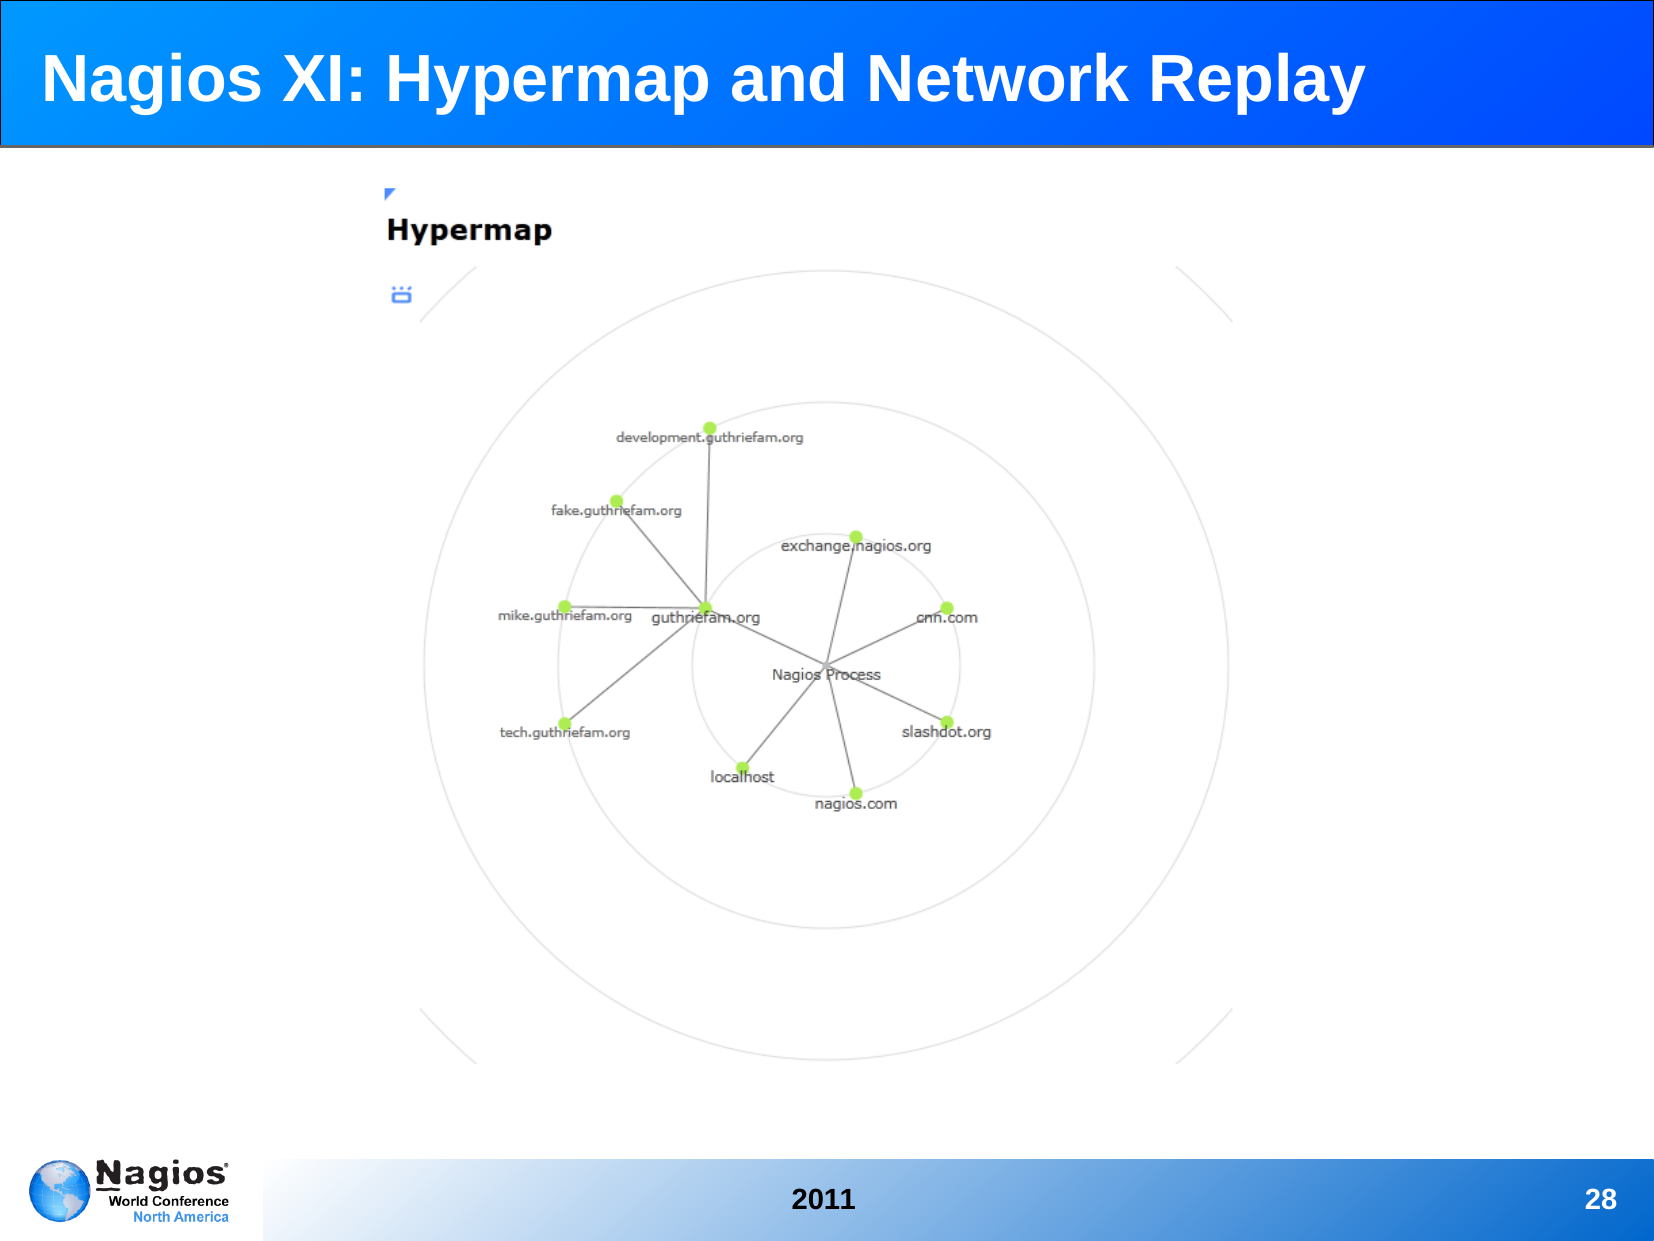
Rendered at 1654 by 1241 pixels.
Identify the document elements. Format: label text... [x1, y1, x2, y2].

title Nagios XI: Hypermap and Network Replay [41, 29, 1576, 127]
picture [29, 1159, 229, 1235]
picture [374, 187, 1276, 1088]
